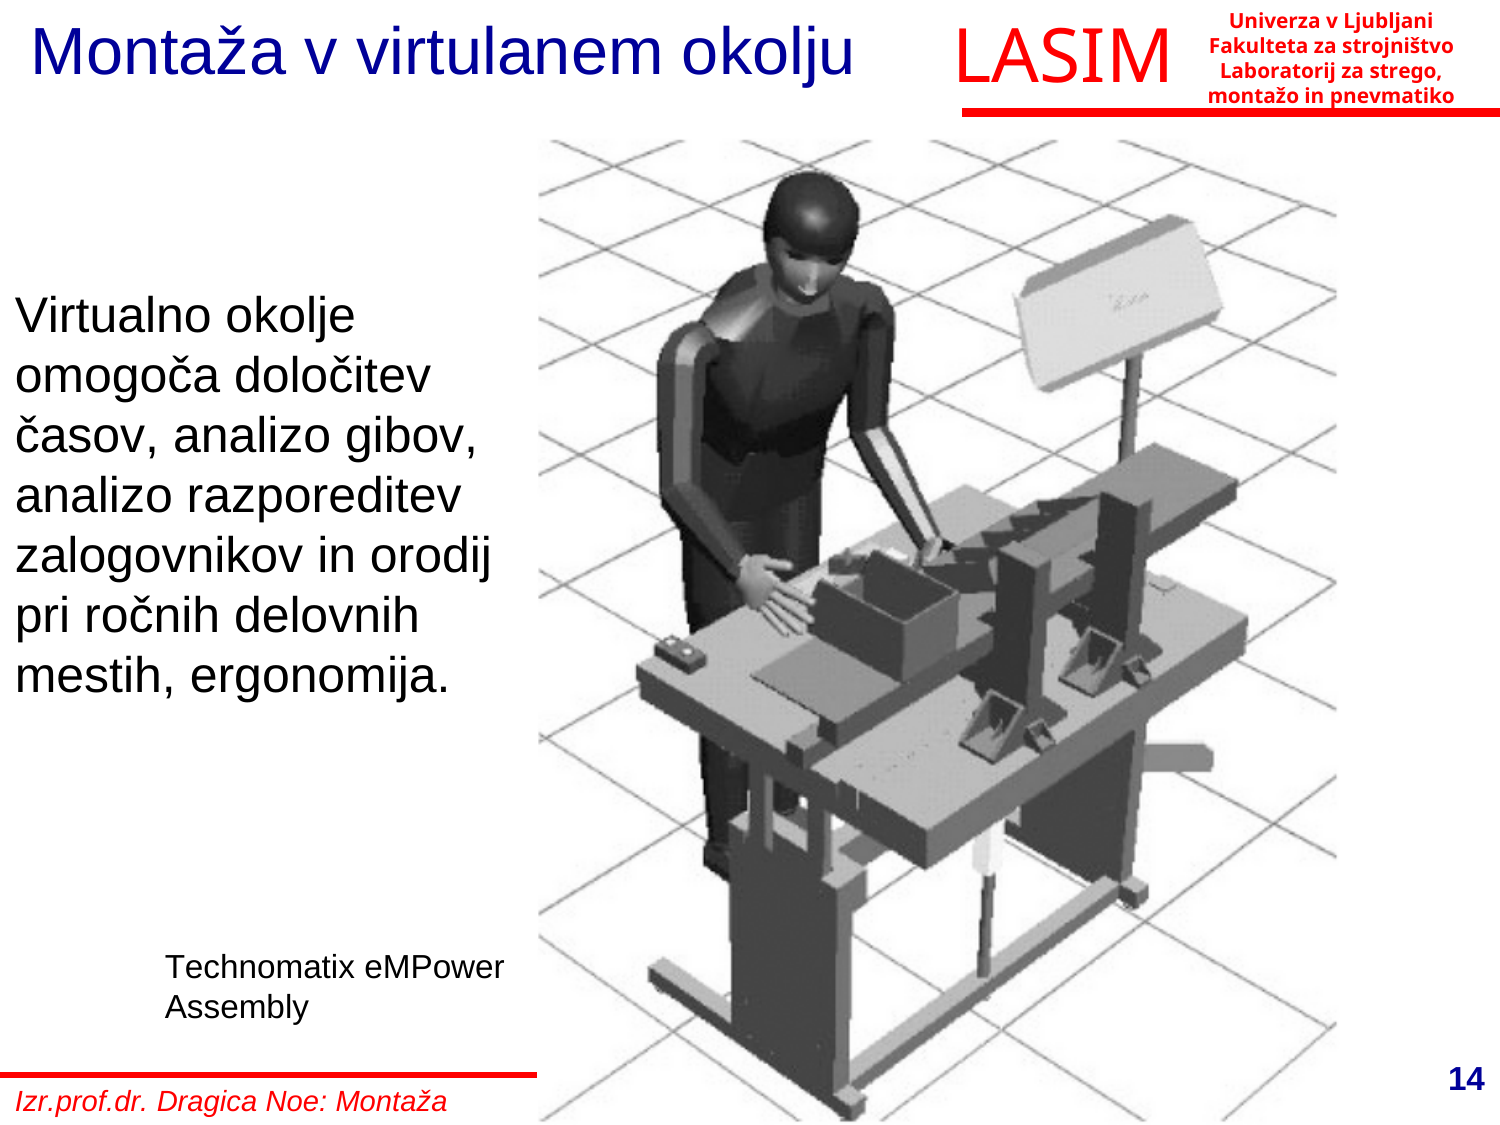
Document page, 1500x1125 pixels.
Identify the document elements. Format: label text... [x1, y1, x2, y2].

text_box Technomatix eMPower Assembly [150, 937, 538, 1033]
picture [537, 137, 1340, 1125]
list Virtualno okolje omogoča določitev časov, analizo gibov, analizo razporeditev zalogovnikov in orodij pri ročnih delovnih mestih, ergonomija. [0, 275, 537, 776]
title Montaža v virtulanem okolju [0, 0, 888, 100]
